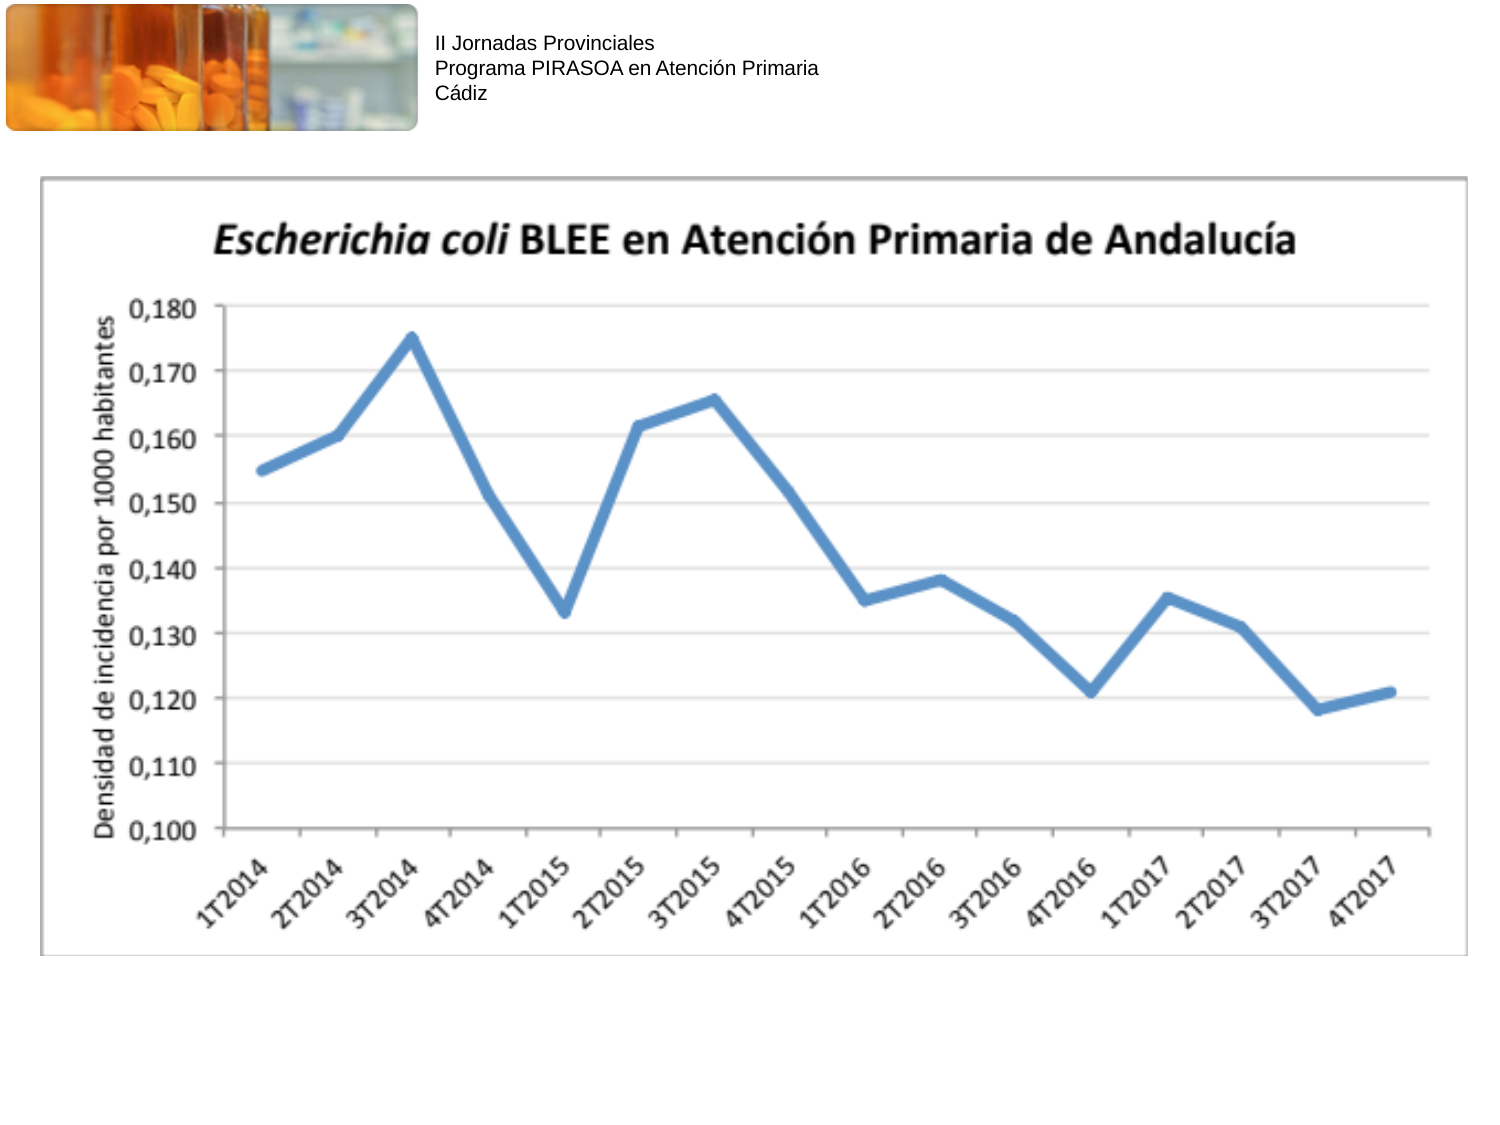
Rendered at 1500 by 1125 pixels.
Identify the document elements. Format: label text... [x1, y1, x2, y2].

picture [5, 4, 420, 131]
text_box II Jornadas Provinciales Programa PIRASOA en Atención Primaria Cádiz [420, 22, 882, 112]
picture [40, 175, 1468, 956]
